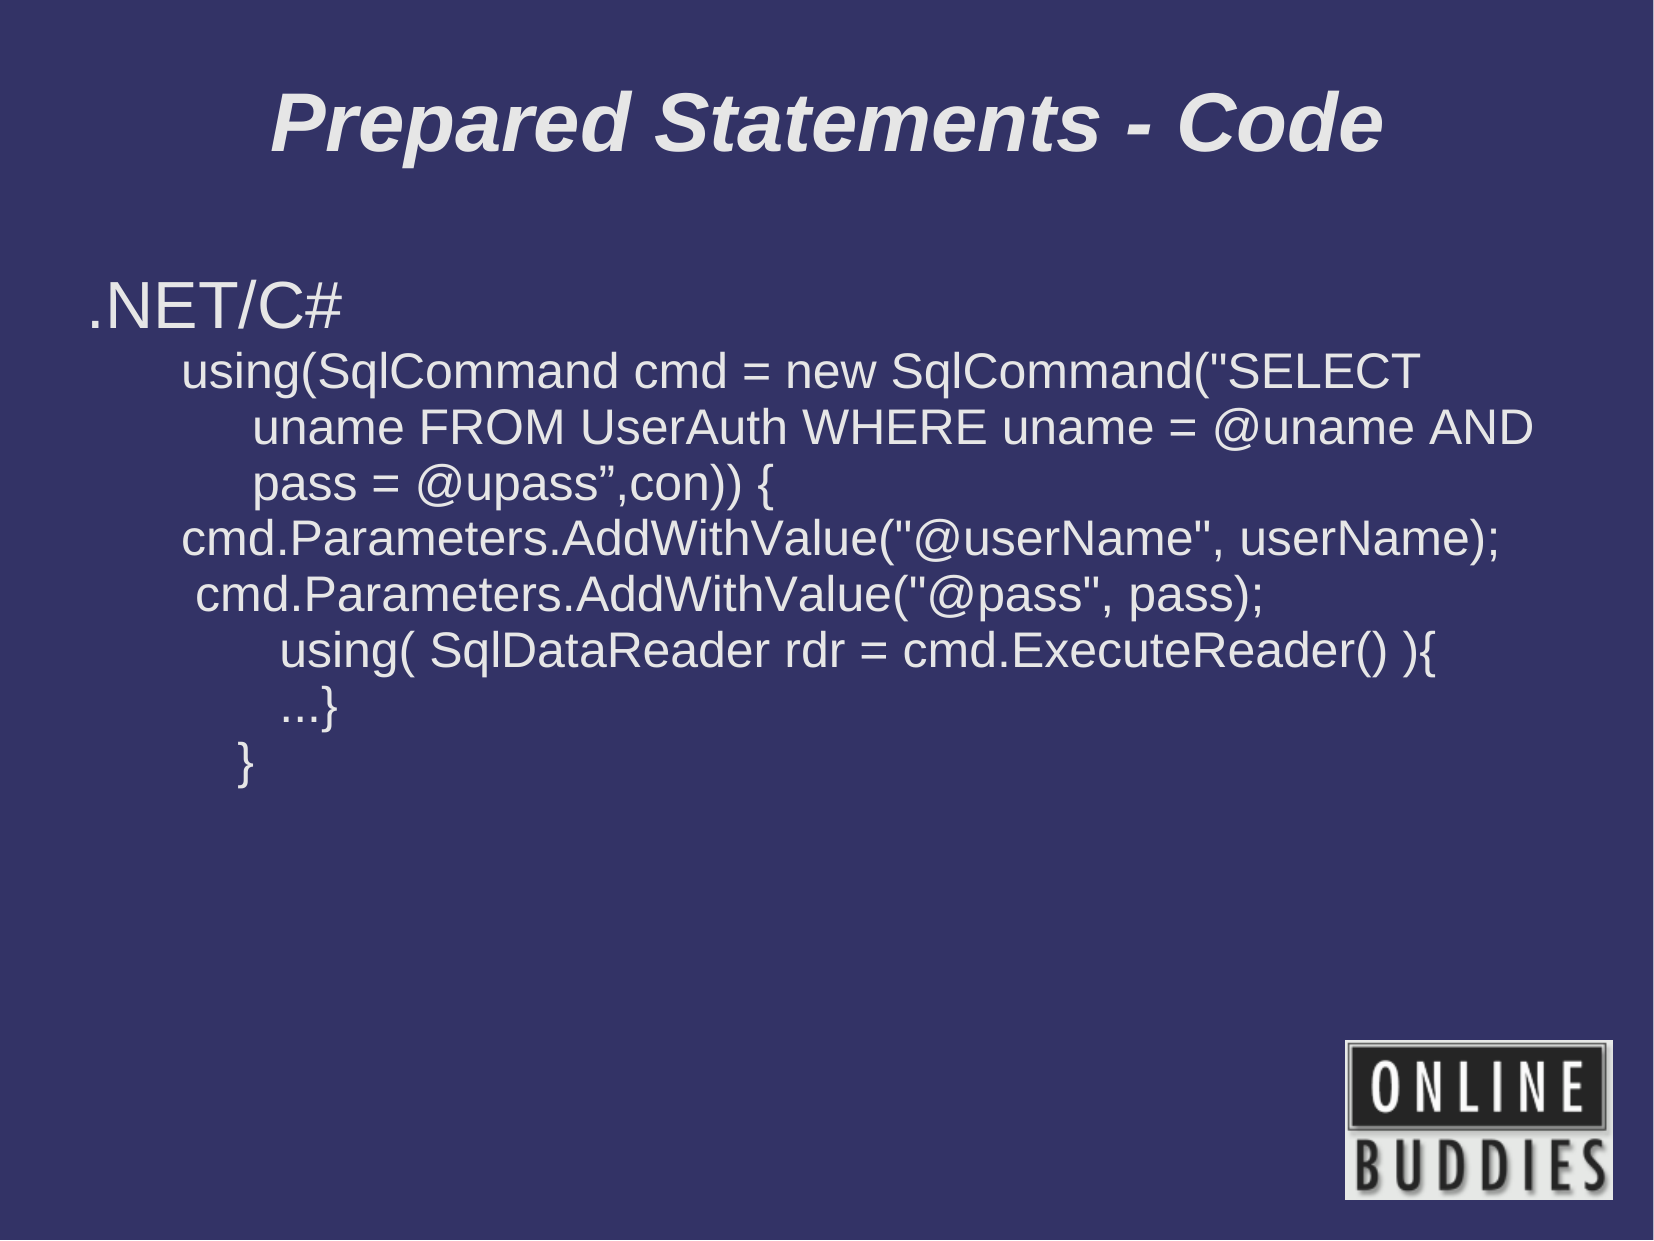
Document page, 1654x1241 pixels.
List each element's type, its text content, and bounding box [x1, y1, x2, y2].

picture [1345, 1040, 1613, 1200]
list .NET/C# using(SqlCommand cmd = new SqlCommand("SELECT uname FROM UserAuth WHERE uname = @uname AND pass = @upass”,con)) { cmd.Parameters.AddWithValue("@userName", userName); cmd.Parameters.AddWithValue("@pass", pass); using( SqlDataReader rdr = cmd.ExecuteReader() ){ ...} } [75, 193, 1576, 976]
title Prepared Statements - Code [121, 19, 1534, 193]
